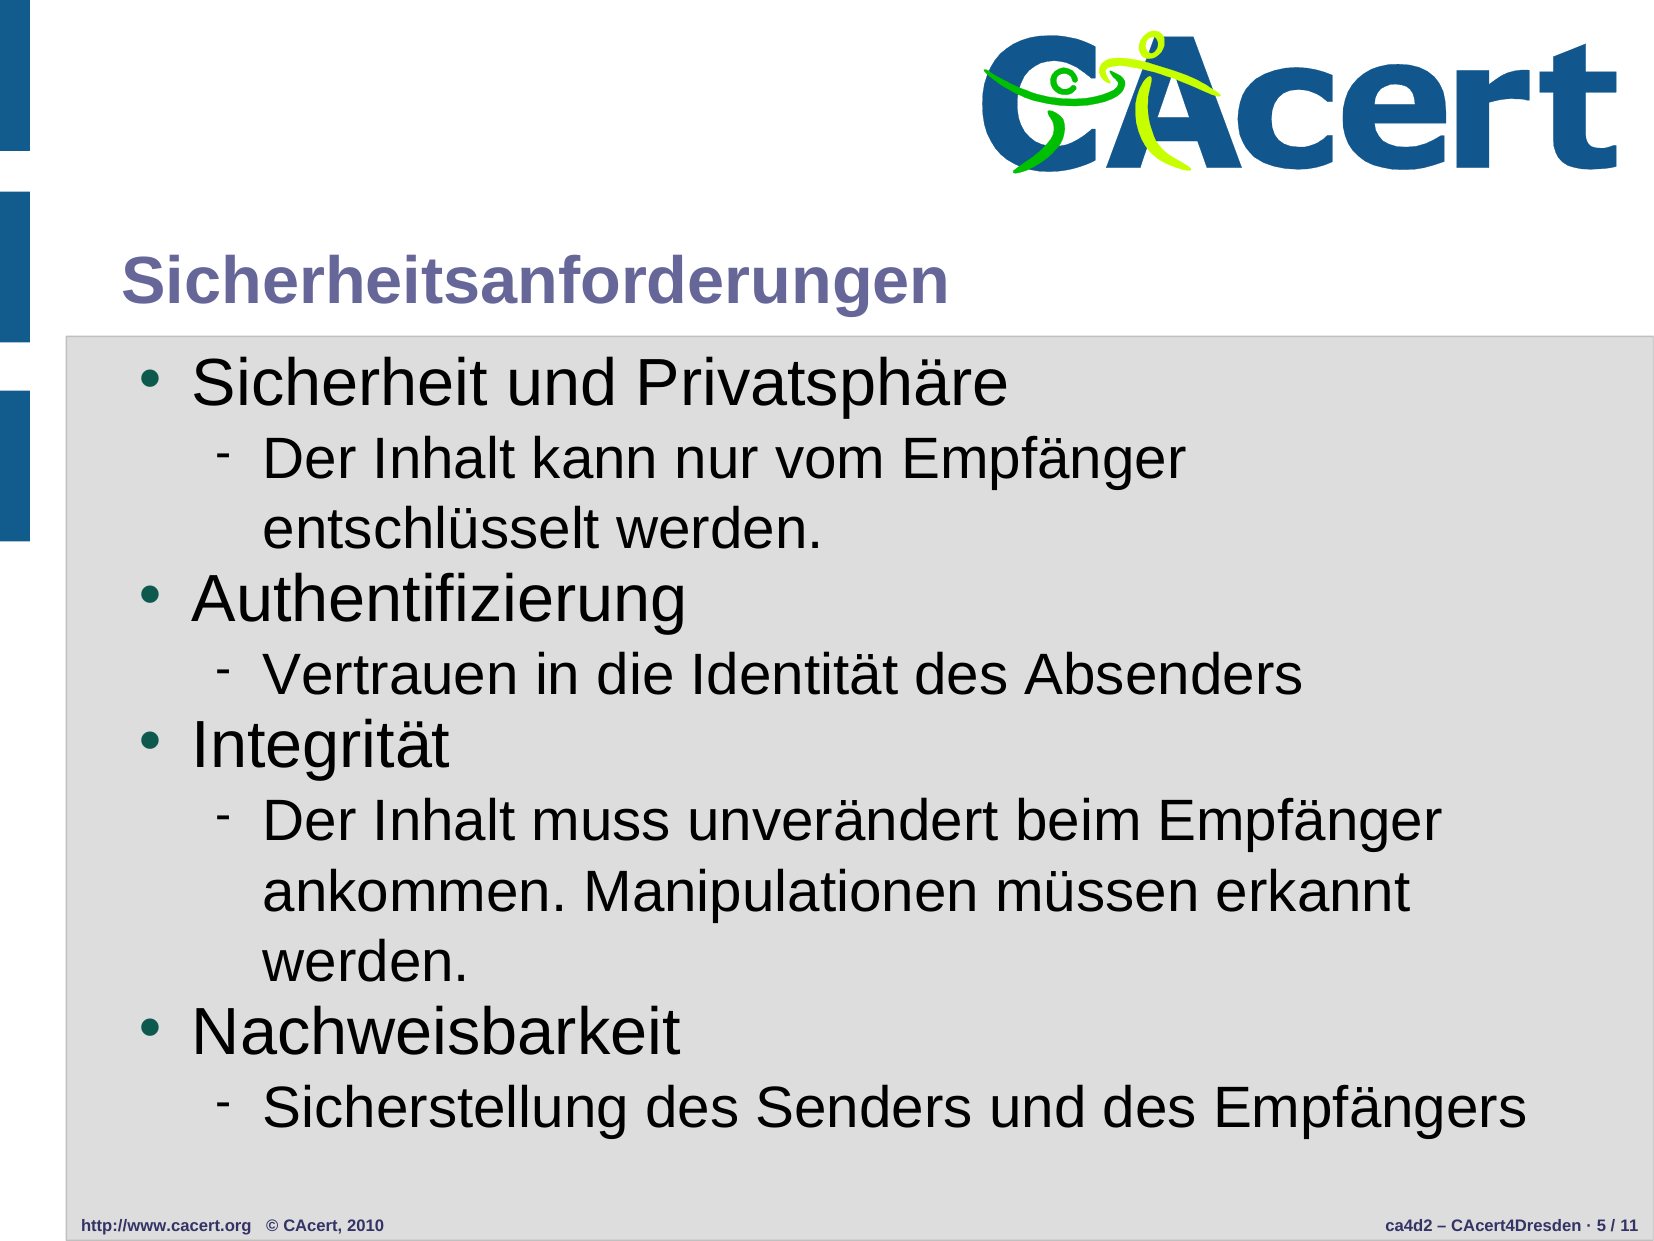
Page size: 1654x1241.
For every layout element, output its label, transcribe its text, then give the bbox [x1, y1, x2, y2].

title Sicherheitsanforderungen [121, 169, 1534, 323]
list Sicherheit und Privatsphäre Der Inhalt kann nur vom Empfänger entschlüsselt werden. Authentifizierung Vertrauen in die Identität des Absenders Integrität Der Inhalt muss unverändert beim Empfänger ankommen. Manipulationen müssen erkannt werden. Nachweisbarkeit Sicherstellung des Senders und des Empfängers [121, 344, 1534, 1140]
